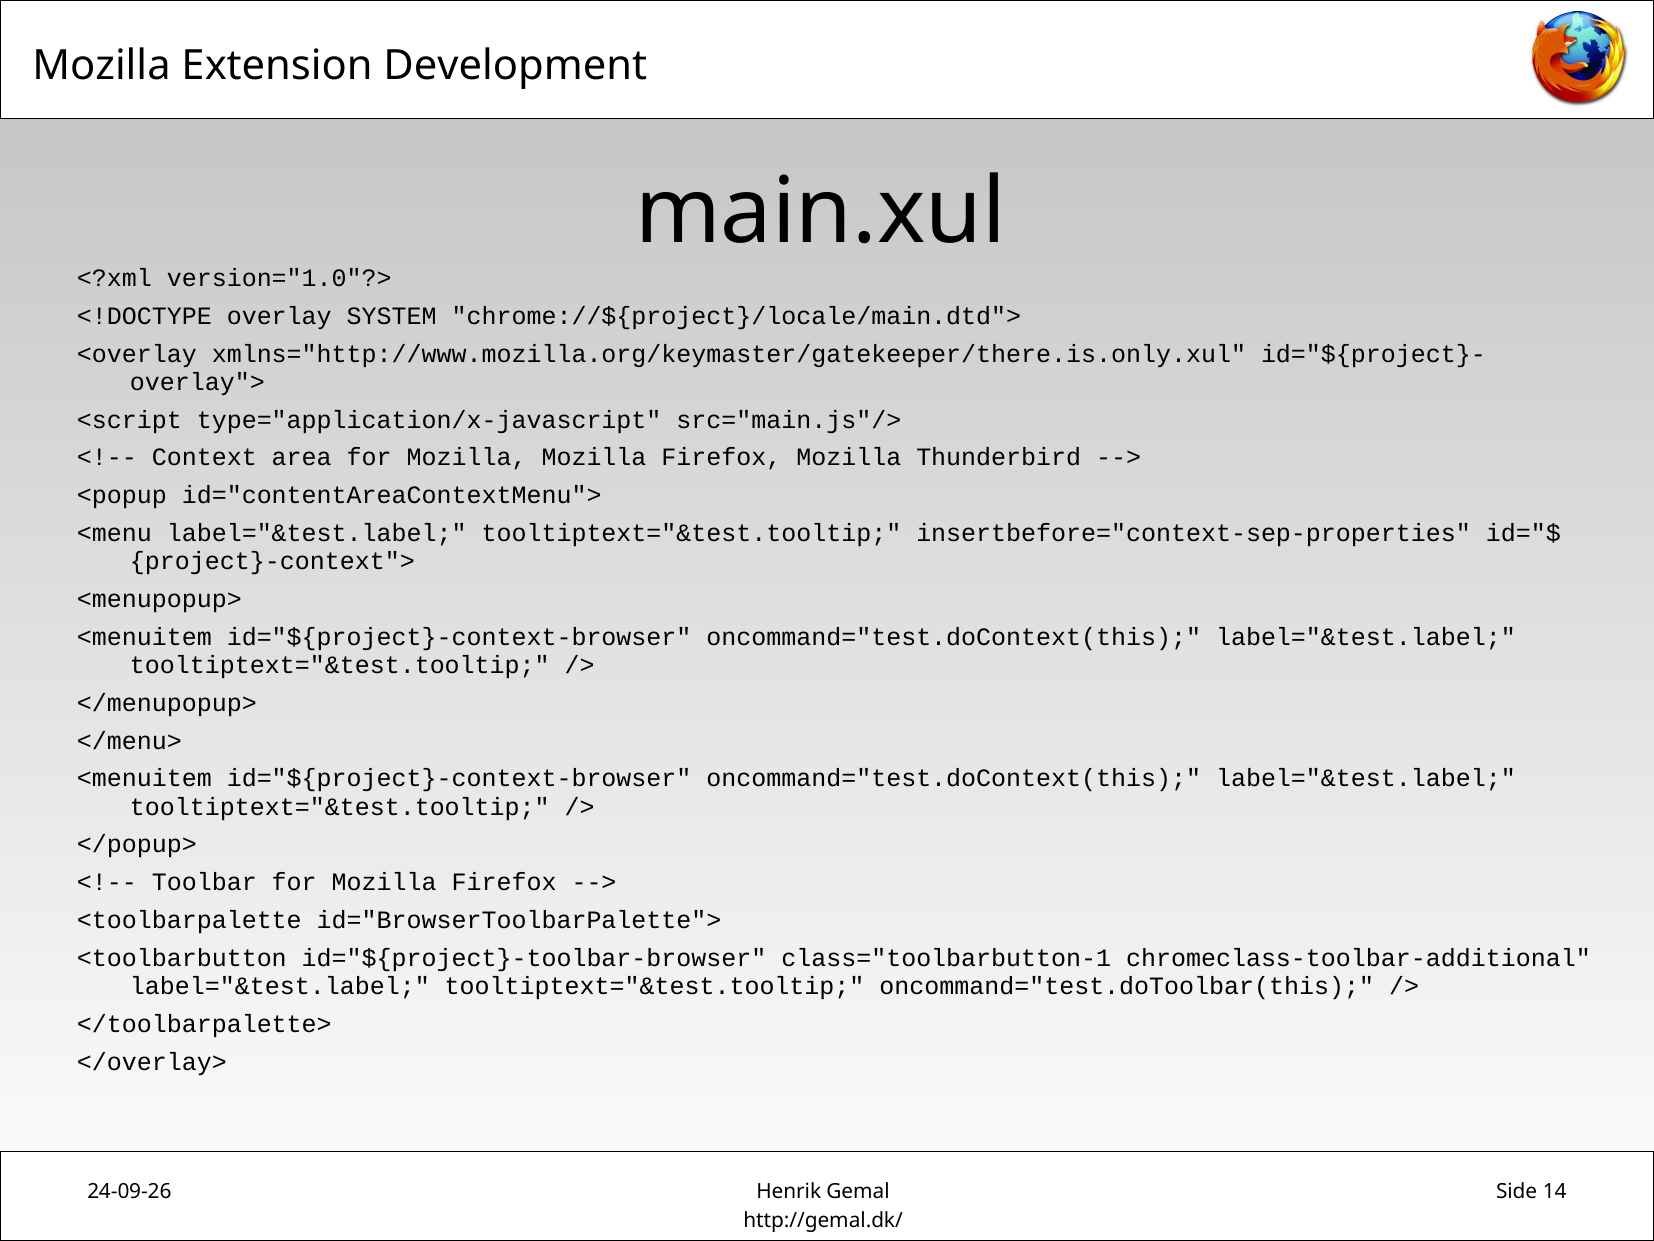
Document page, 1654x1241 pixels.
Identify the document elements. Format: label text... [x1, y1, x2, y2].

title main.xul [76, 147, 1565, 265]
list <?xml version="1.0"?> <!DOCTYPE overlay SYSTEM "chrome://${project}/locale/main.dtd"> <overlay xmlns="http://www.mozilla.org/keymaster/gatekeeper/there.is.only.xul" id="${project}-overlay"> <script type="application/x-javascript" src="main.js"/> <!-- Context area for Mozilla, Mozilla Firefox, Mozilla Thunderbird --> <popup id="contentAreaContextMenu"> <menu label="&test.label;" tooltiptext="&test.tooltip;" insertbefore="context-sep-properties" id="${project}-context"> <menupopup> <menuitem id="${project}-context-browser" oncommand="test.doContext(this);" label="&test.label;" tooltiptext="&test.tooltip;" /> </menupopup> </menu> <menuitem id="${project}-context-browser" oncommand="test.doContext(this);" label="&test.label;" tooltiptext="&test.tooltip;" /> </popup> <!-- Toolbar for Mozilla Firefox --> <toolbarpalette id="BrowserToolbarPalette"> <toolbarbutton id="${project}-toolbar-browser" class="toolbarbutton-1 chromeclass-toolbar-additional" label="&test.label;" tooltiptext="&test.tooltip;" oncommand="test.doToolbar(this);" /> </toolbarpalette> </overlay> [59, 265, 1595, 1152]
picture [1529, 11, 1630, 108]
